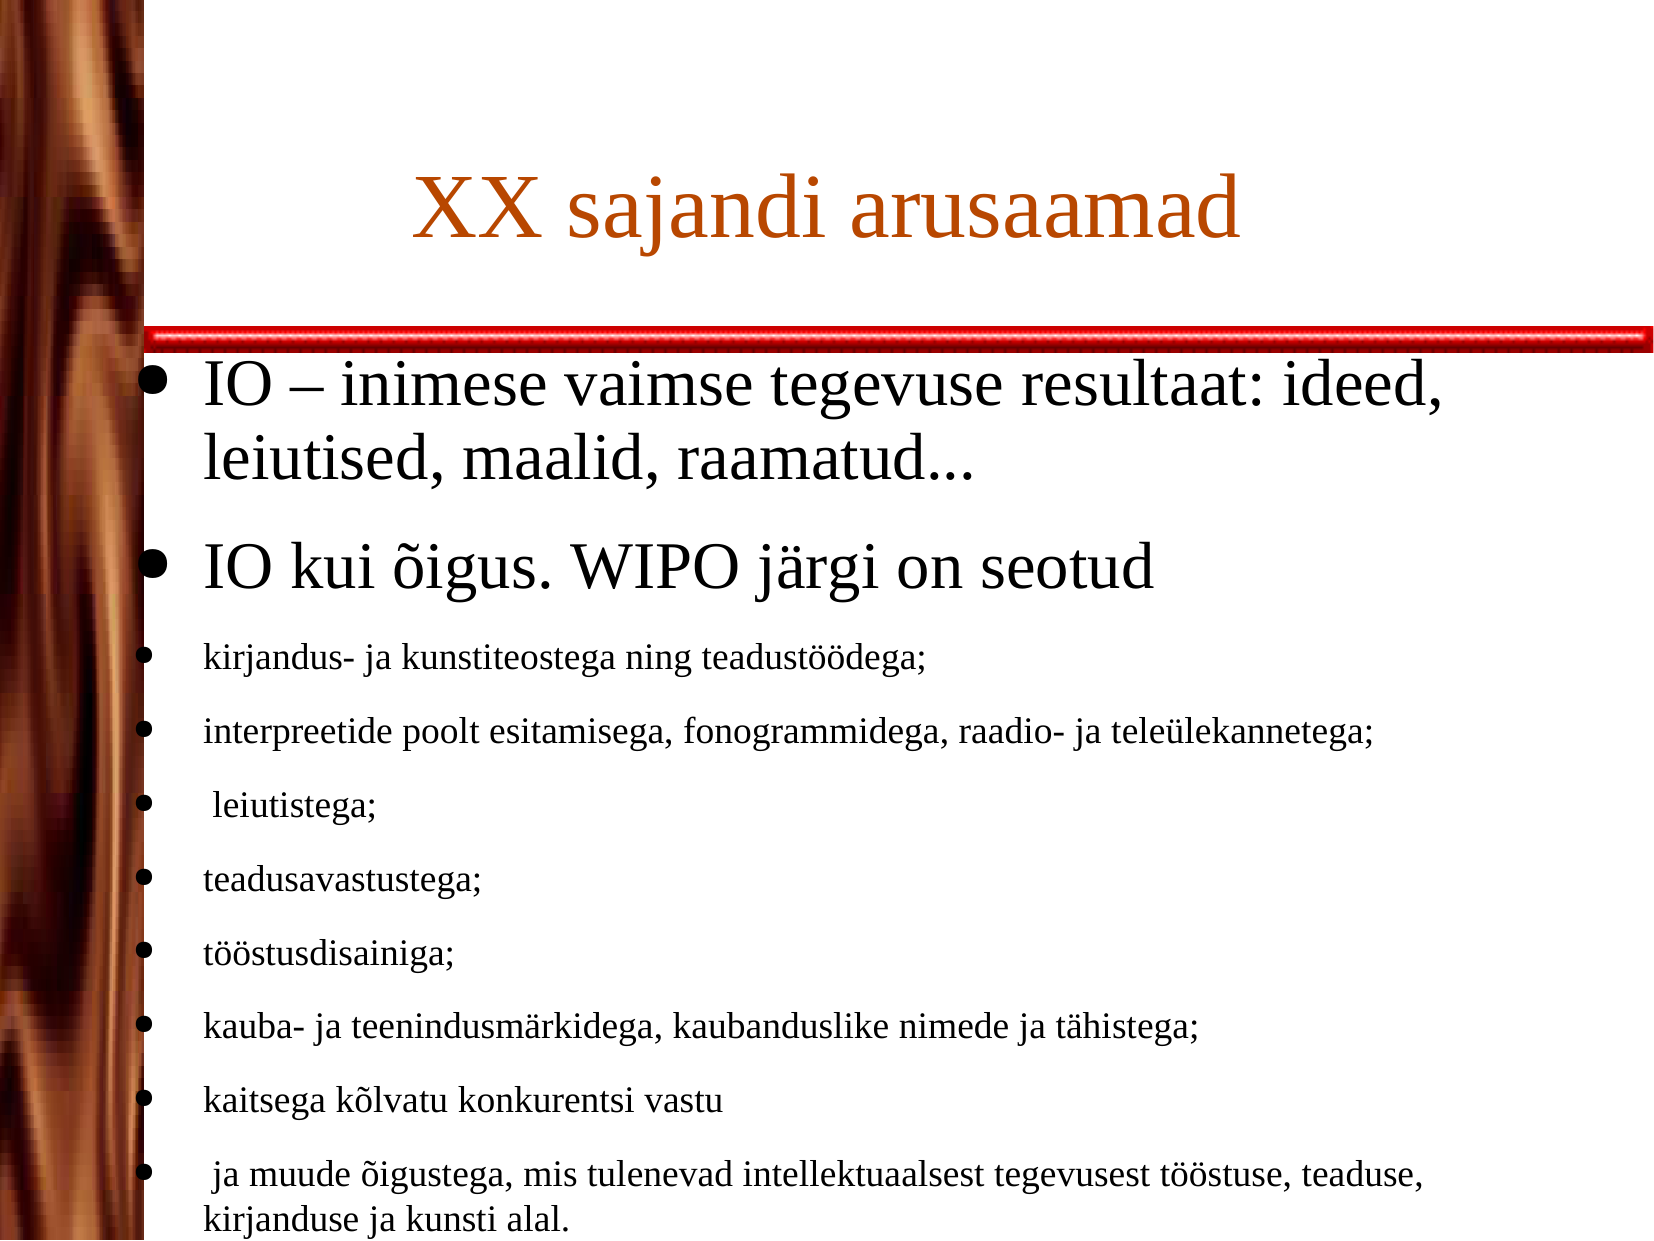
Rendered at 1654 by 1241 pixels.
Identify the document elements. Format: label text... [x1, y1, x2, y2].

title XX sajandi arusaamad [121, 102, 1534, 310]
picture [0, 0, 1654, 1240]
list IO – inimese vaimse tegevuse resultaat: ideed, leiutised, maalid, raamatud... IO kui õigus. WIPO järgi on seotud kirjandus- ja kunstiteostega ning teadustöödega; interpreetide poolt esitamisega, fonogrammidega, raadio- ja teleülekannetega; leiutistega; teadusavastustega; tööstusdisainiga; kauba- ja teenindusmärkidega, kaubanduslike nimede ja tähistega; kaitsega kõlvatu konkurentsi vastu ja muude õigustega, mis tulenevad intellektuaalsest tegevusest tööstuse, teaduse, kirjanduse ja kunsti alal. [121, 344, 1534, 1240]
